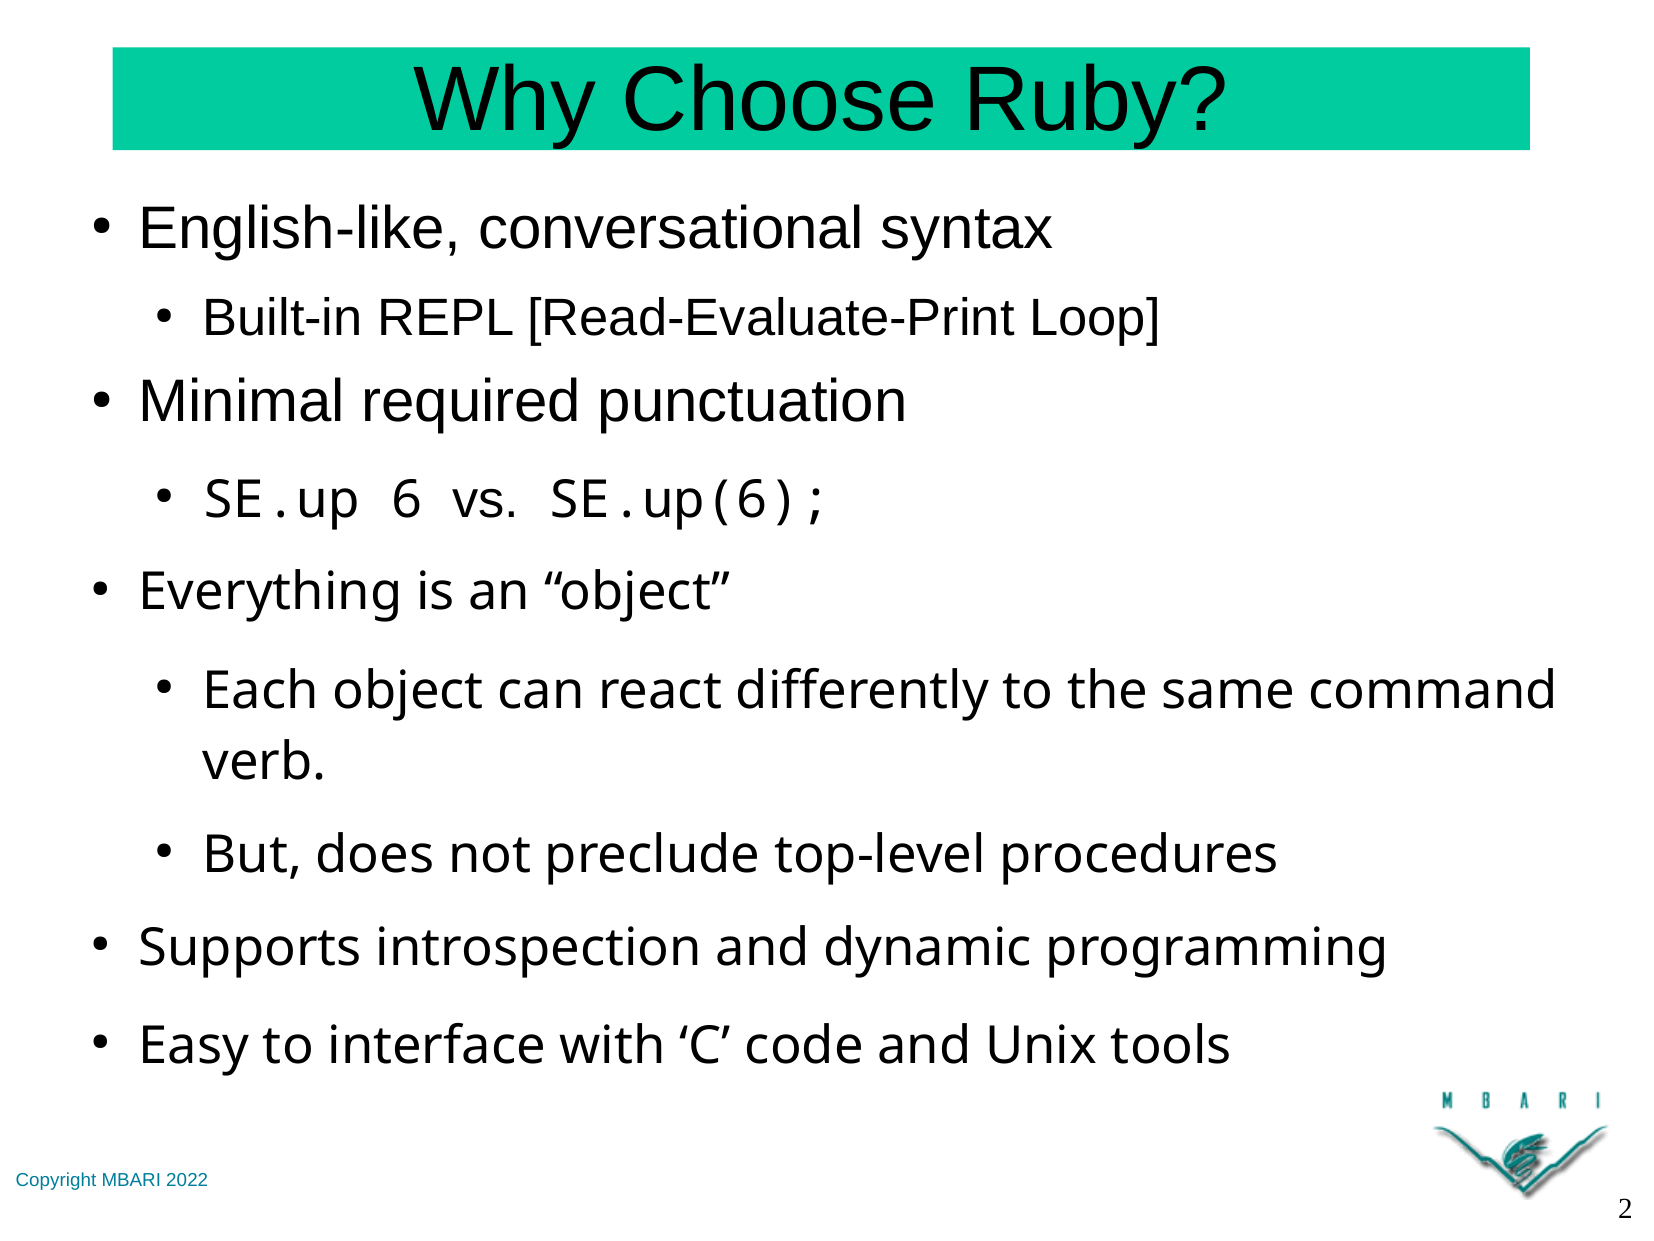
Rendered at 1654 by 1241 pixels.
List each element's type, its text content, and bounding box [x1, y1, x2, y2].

title Why Choose Ruby? [112, 47, 1530, 151]
list English-like, conversational syntax Built-in REPL [Read-Evaluate-Print Loop] Minimal required punctuation SE.up 6 vs. SE.up(6); Everything is an “object” Each object can react differently to the same command verb. But, does not preclude top-level procedures Supports introspection and dynamic programming Easy to interface with ‘C’ code and Unix tools [75, 194, 1651, 1088]
picture [1426, 1091, 1613, 1200]
